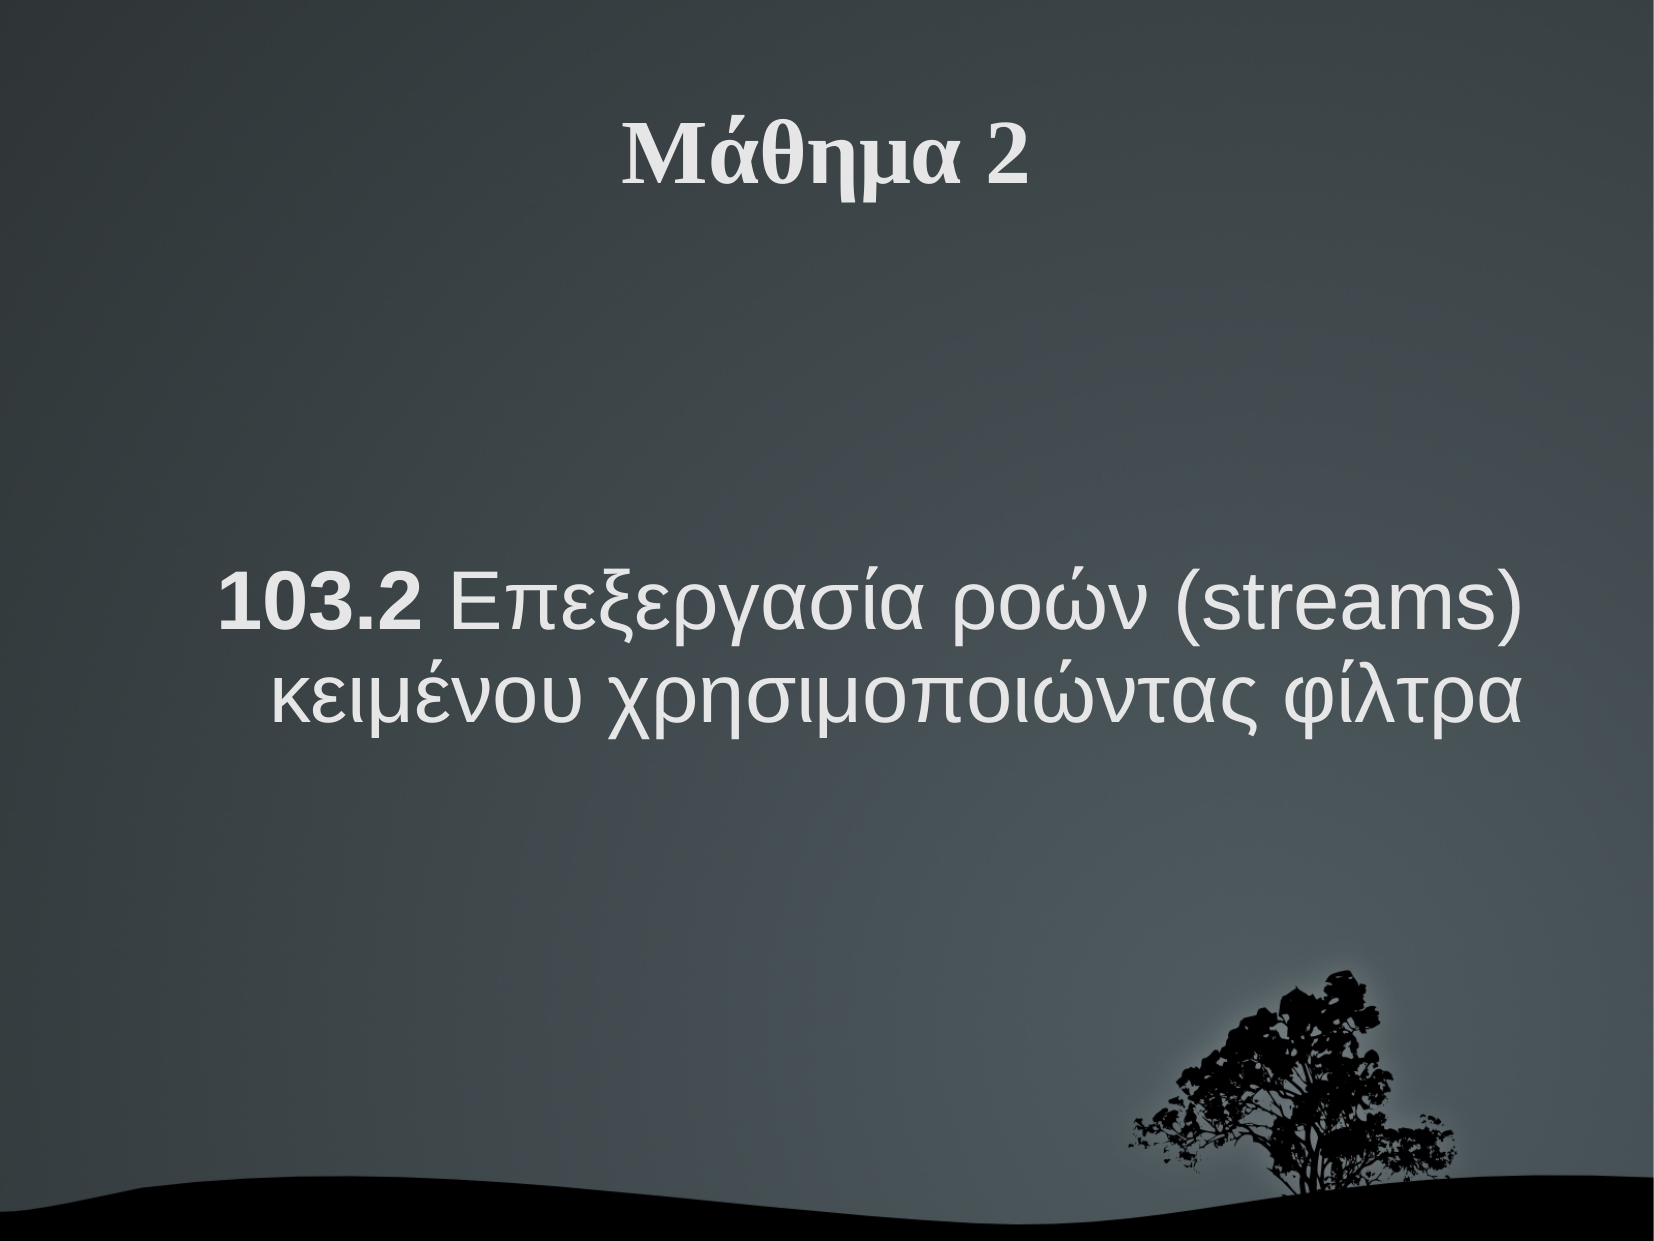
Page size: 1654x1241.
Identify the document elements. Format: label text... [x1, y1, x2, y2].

list 103.2 Επεξεργασία ροών (streams) κειμένου χρησιμοποιώντας φίλτρα [82, 290, 1571, 1109]
title Μάθημα 2 [82, 49, 1571, 257]
picture [0, 0, 1654, 1241]
